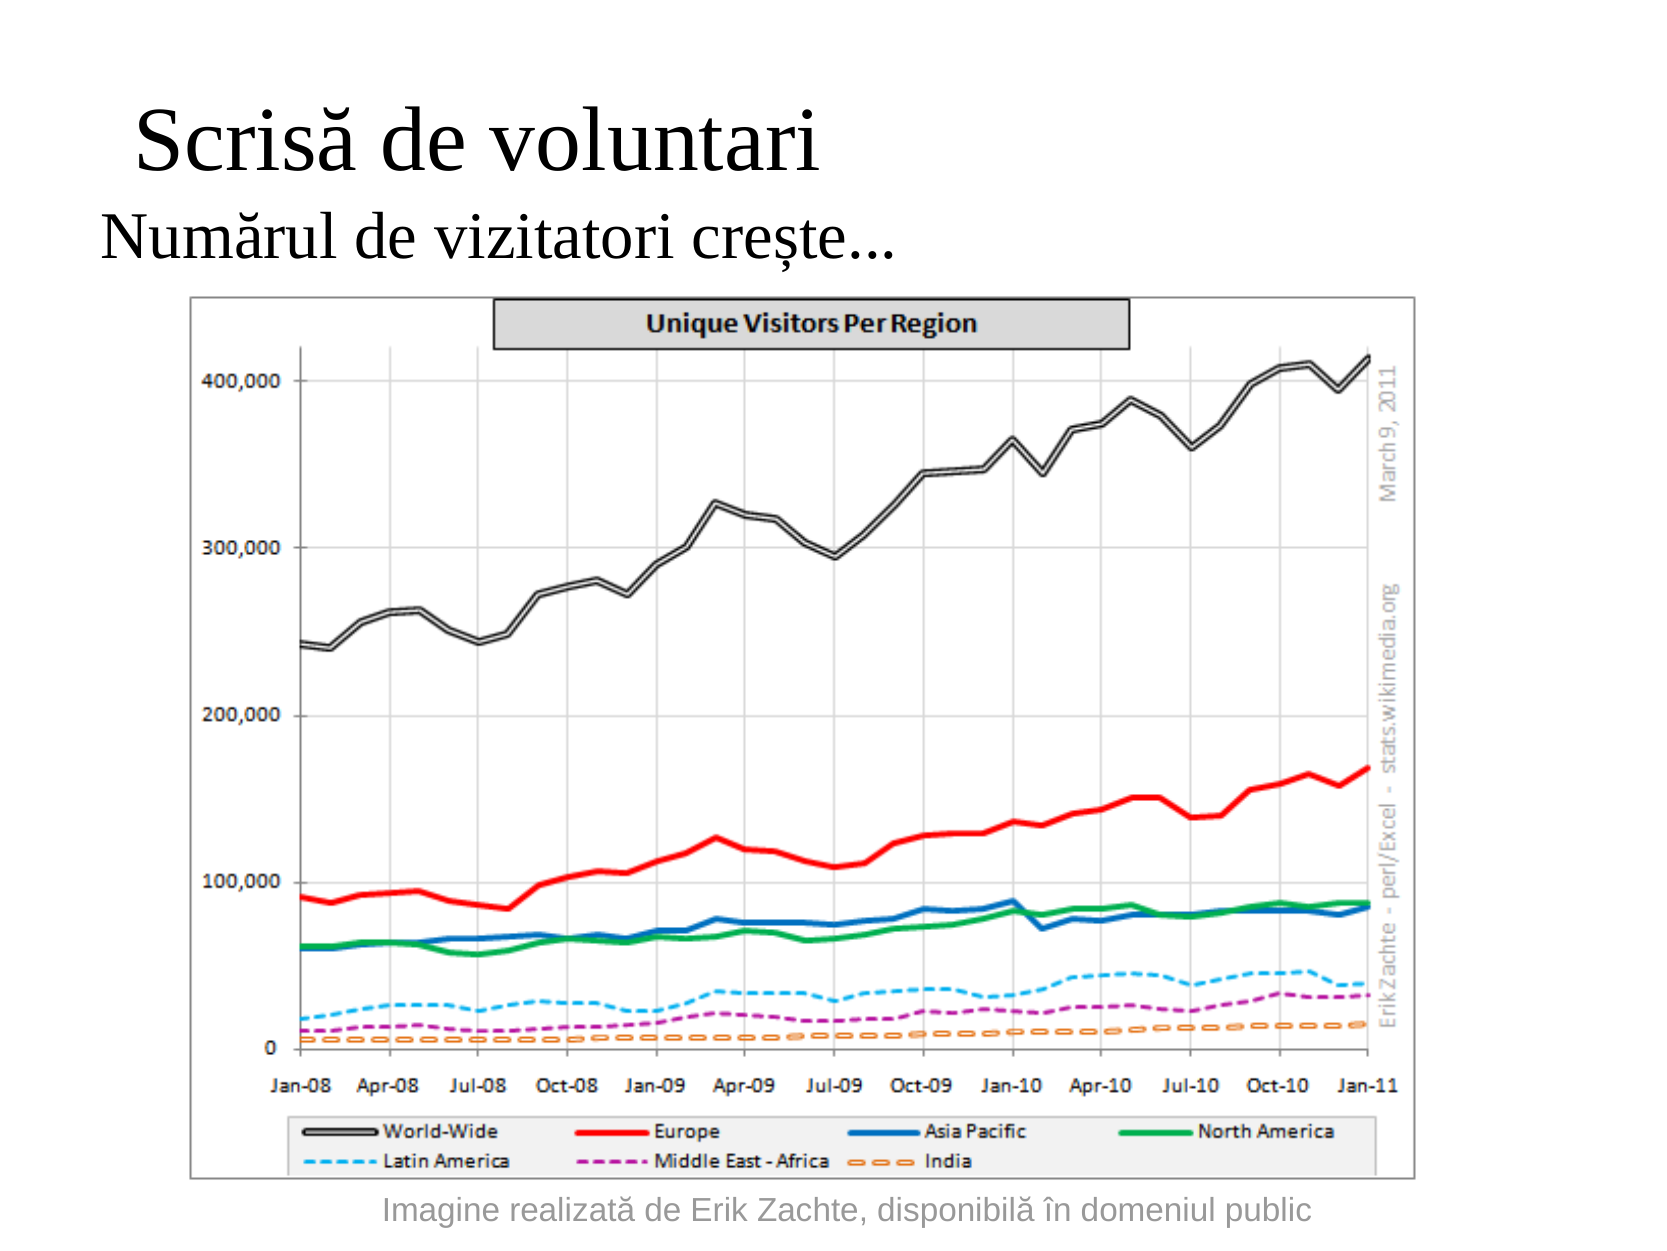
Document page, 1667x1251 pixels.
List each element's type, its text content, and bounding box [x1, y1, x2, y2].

title Scrisă de voluntari [118, 29, 1536, 239]
list Numărul de vizitatori crește... [29, 183, 1447, 296]
text_box Imagine realizată de Erik Zachte, disponibilă în domeniul public [367, 1181, 1329, 1236]
picture [188, 295, 1418, 1182]
